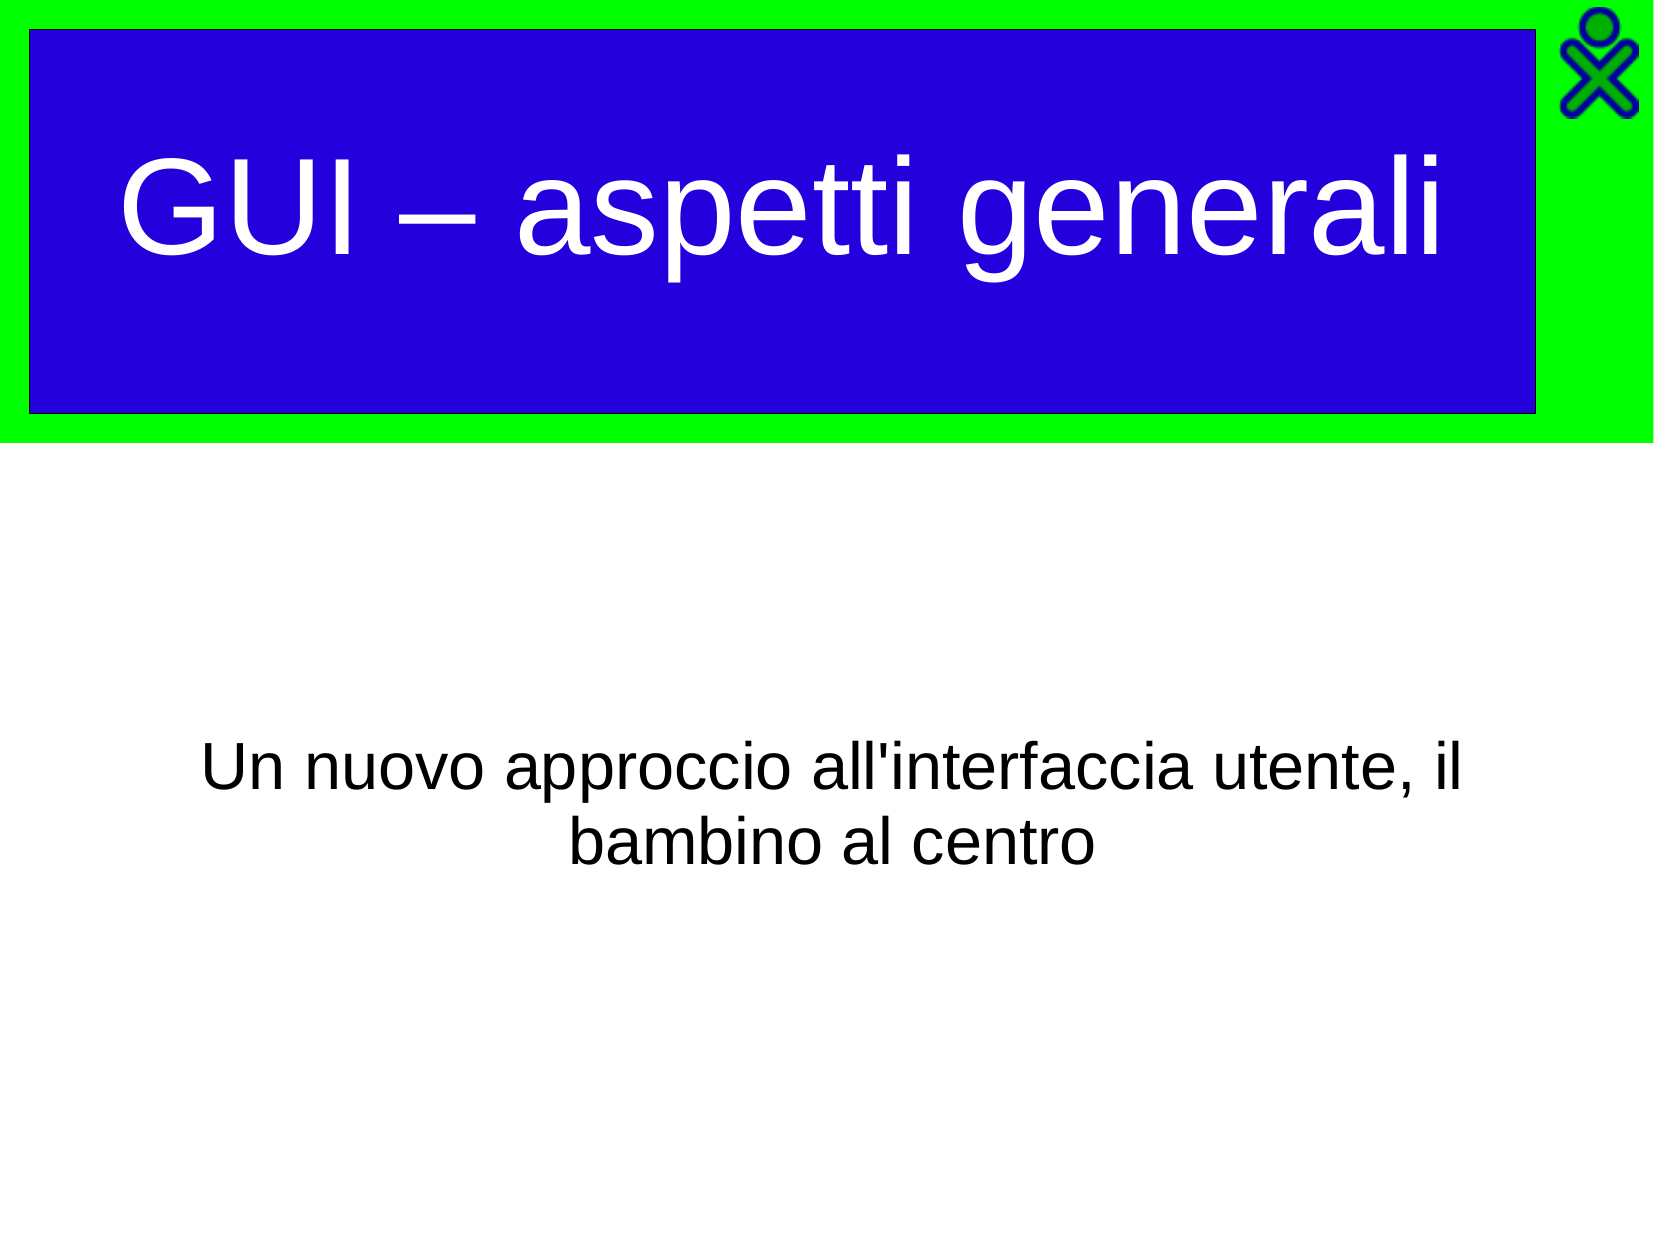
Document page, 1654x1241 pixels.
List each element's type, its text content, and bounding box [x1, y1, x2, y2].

title GUI – aspetti generali [59, 0, 1506, 414]
picture [1559, 7, 1639, 119]
subtitle Un nuovo approccio all'interfaccia utente, il bambino al centro [88, 493, 1577, 1115]
